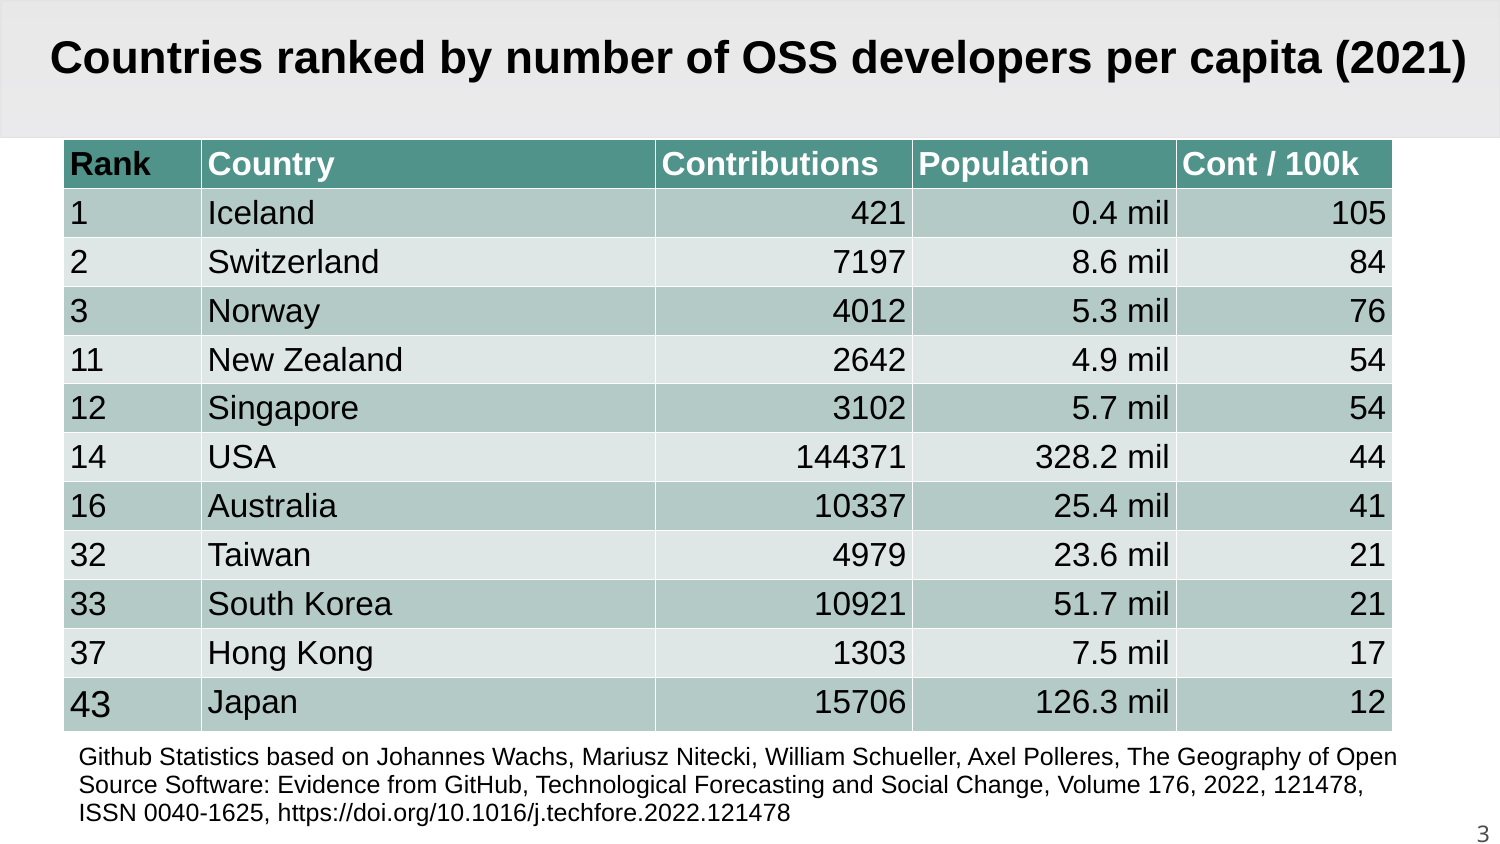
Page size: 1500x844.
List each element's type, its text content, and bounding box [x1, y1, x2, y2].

table_cell 37 [64, 629, 201, 677]
table_header Cont / 100k [1177, 140, 1392, 188]
table_cell 328.2 mil [913, 433, 1176, 481]
table_cell 12 [64, 384, 201, 432]
table_cell 8.6 mil [913, 238, 1176, 286]
table_cell 51.7 mil [913, 580, 1176, 628]
table_cell 3102 [656, 384, 912, 432]
table_cell 15706 [656, 678, 912, 731]
table_cell 25.4 mil [913, 482, 1176, 530]
text_box Countries ranked by number of OSS developers per capita (2021) [35, 24, 1483, 91]
table_cell 1 [64, 189, 201, 237]
table_cell Taiwan [202, 531, 655, 579]
table_cell 4012 [656, 287, 912, 335]
table_cell 10337 [656, 482, 912, 530]
table_cell 3 [64, 287, 201, 335]
table_cell 16 [64, 482, 201, 530]
table_cell USA [202, 433, 655, 481]
table_cell 7197 [656, 238, 912, 286]
table_cell 33 [64, 580, 201, 628]
table_header Country [202, 140, 655, 188]
table_cell 7.5 mil [913, 629, 1176, 677]
table_cell 32 [64, 531, 201, 579]
table_cell 2 [64, 238, 201, 286]
table_cell Hong Kong [202, 629, 655, 677]
table_cell 84 [1177, 238, 1392, 286]
table_cell 0.4 mil [913, 189, 1176, 237]
table_cell 4979 [656, 531, 912, 579]
table_header Rank [64, 140, 201, 188]
table_cell Switzerland [202, 238, 655, 286]
table_header Contributions [656, 140, 912, 188]
table_cell 43 [64, 678, 201, 731]
table_cell Iceland [202, 189, 655, 237]
text_box Github Statistics based on Johannes Wachs, Mariusz Nitecki, William Schueller, Axel Polleres, The Geography of Open Source Software: Evidence from GitHub, Technological Forecasting and Social Change, Volume 176, 2022, 121478, ISSN 0040-1625, https://doi.org/10.1016/j.techfore.2022.121478 [63, 735, 1434, 835]
table_cell South Korea [202, 580, 655, 628]
table_cell 54 [1177, 336, 1392, 383]
table_cell 10921 [656, 580, 912, 628]
table_cell 14 [64, 433, 201, 481]
table_cell 41 [1177, 482, 1392, 530]
table_cell 11 [64, 336, 201, 383]
table_cell 17 [1177, 629, 1392, 677]
table_cell 54 [1177, 384, 1392, 432]
table_cell 21 [1177, 531, 1392, 579]
table_cell Singapore [202, 384, 655, 432]
table_cell New Zealand [202, 336, 655, 383]
table_cell 12 [1177, 678, 1392, 731]
table_cell Australia [202, 482, 655, 530]
table_header Population [913, 140, 1176, 188]
table_cell Japan [202, 678, 655, 731]
table_cell 5.3 mil [913, 287, 1176, 335]
table_cell 144371 [656, 433, 912, 481]
table_cell 76 [1177, 287, 1392, 335]
table_cell 1303 [656, 629, 912, 677]
table_cell 44 [1177, 433, 1392, 481]
table_cell 21 [1177, 580, 1392, 628]
table_cell 421 [656, 189, 912, 237]
table_cell Norway [202, 287, 655, 335]
table_cell 23.6 mil [913, 531, 1176, 579]
table_cell 126.3 mil [913, 678, 1176, 731]
table_cell 5.7 mil [913, 384, 1176, 432]
table_cell 4.9 mil [913, 336, 1176, 383]
table_cell 105 [1177, 189, 1392, 237]
table_cell 2642 [656, 336, 912, 383]
